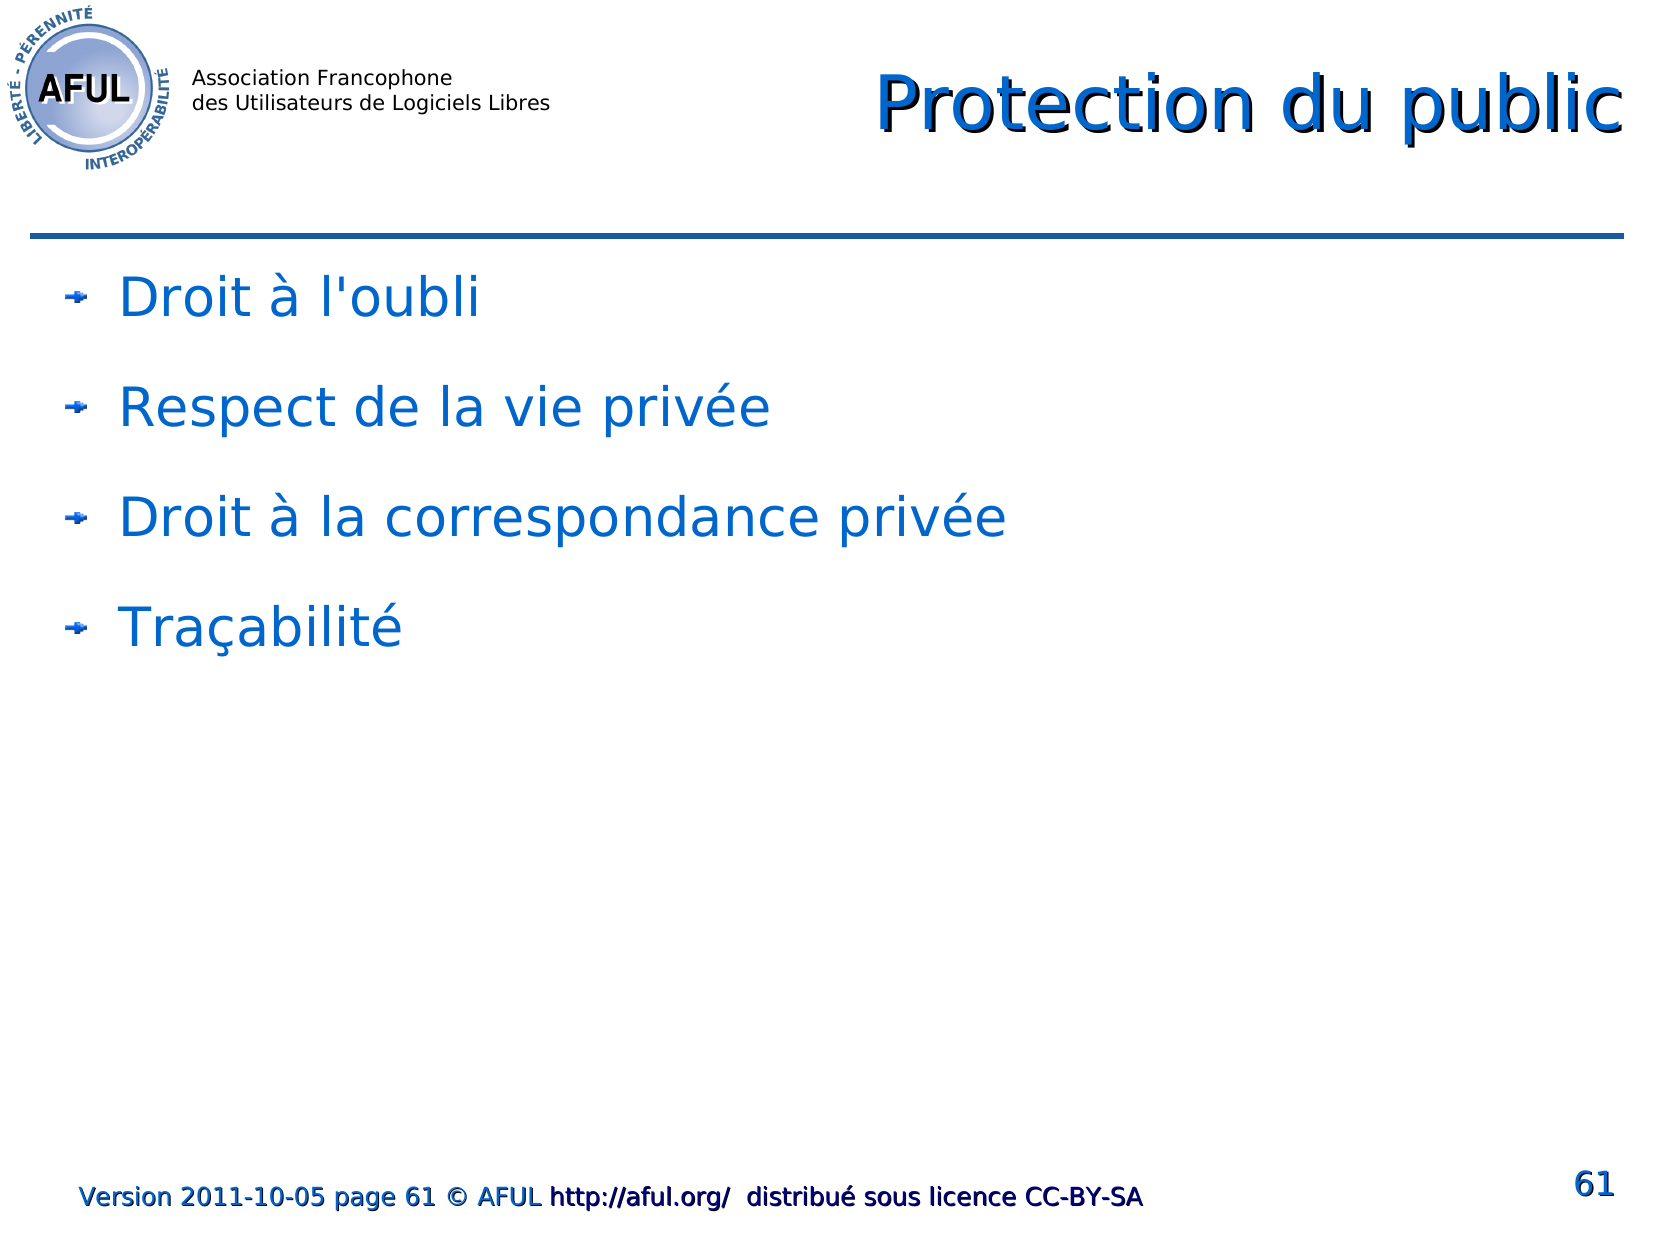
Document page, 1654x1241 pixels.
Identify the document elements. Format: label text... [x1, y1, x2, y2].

picture [0, 0, 178, 178]
title Protection du public [501, 7, 1625, 200]
list Droit à l'oubli Respect de la vie privée Droit à la correspondance privée Traçabilité [47, 265, 1595, 1196]
